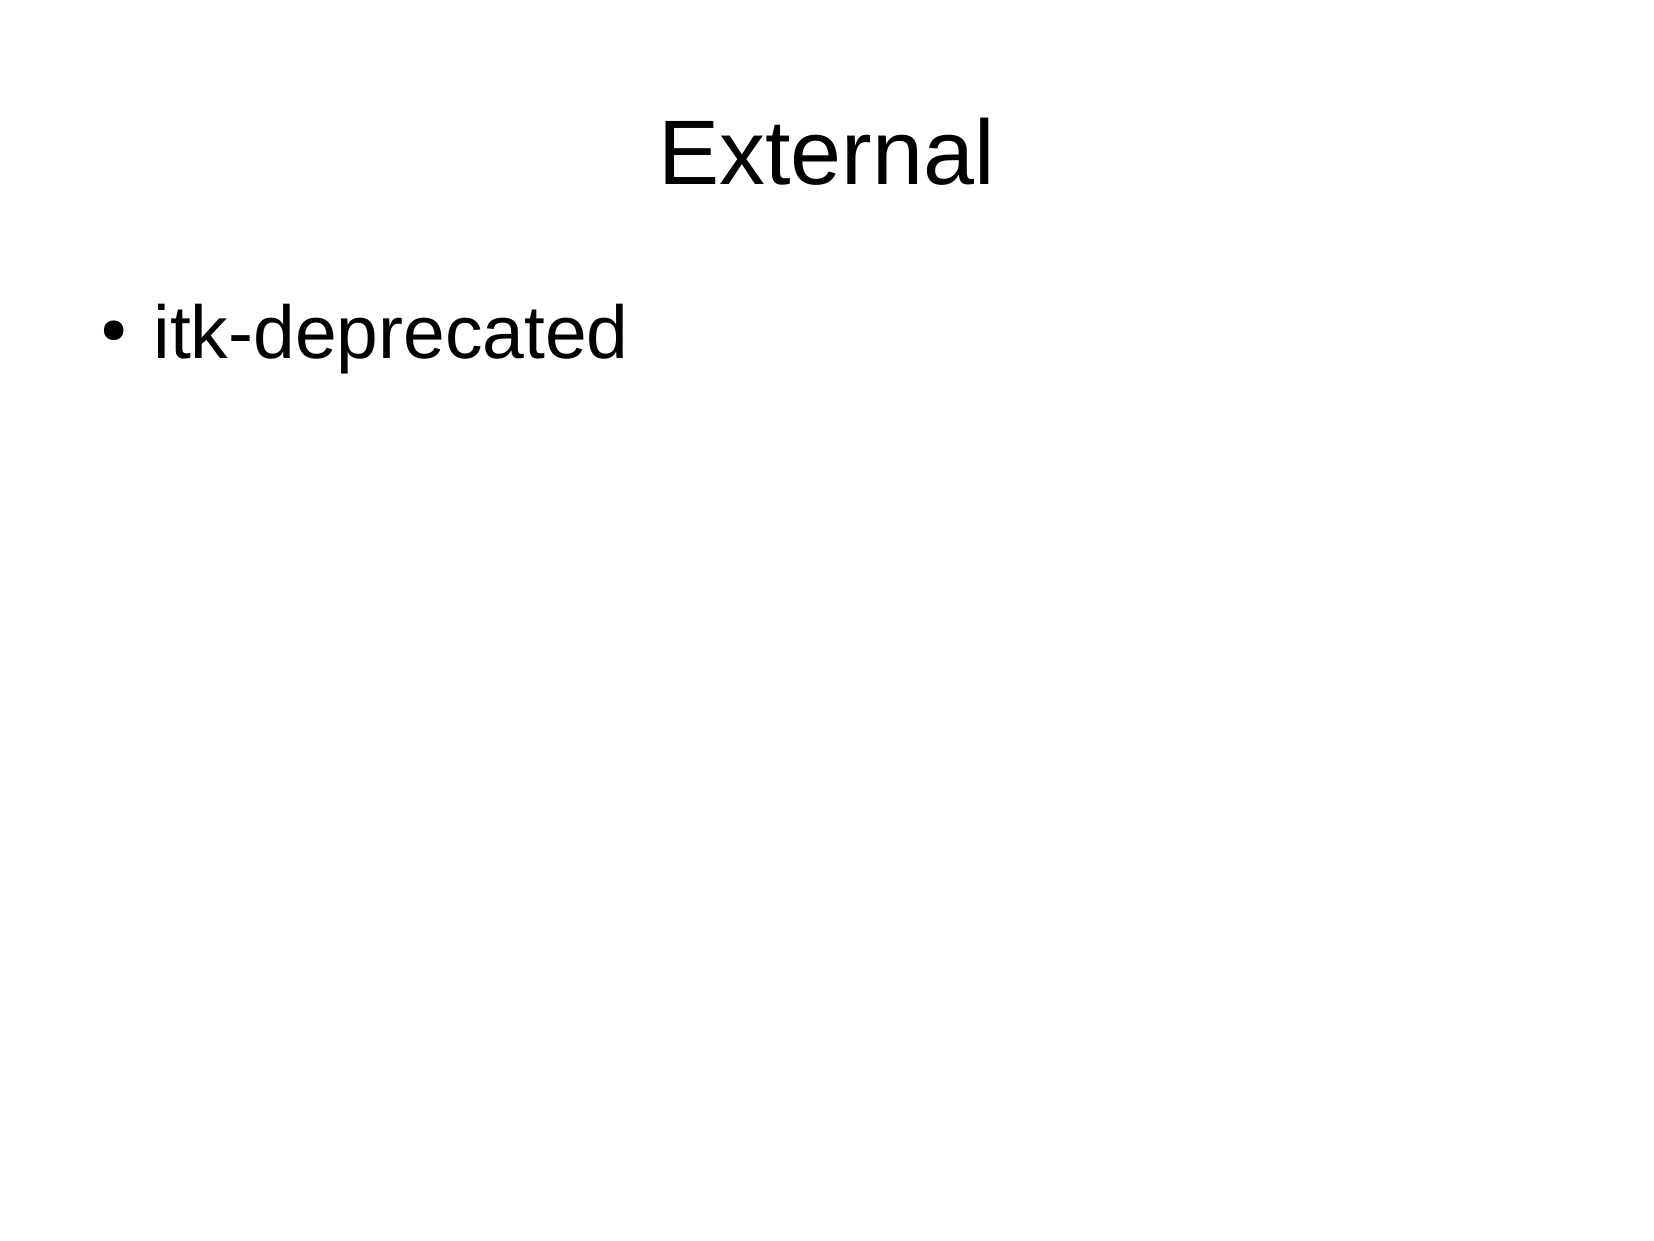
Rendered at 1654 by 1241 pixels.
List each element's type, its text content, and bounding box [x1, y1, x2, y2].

title External [82, 56, 1571, 250]
list itk-deprecated [82, 290, 1571, 1109]
